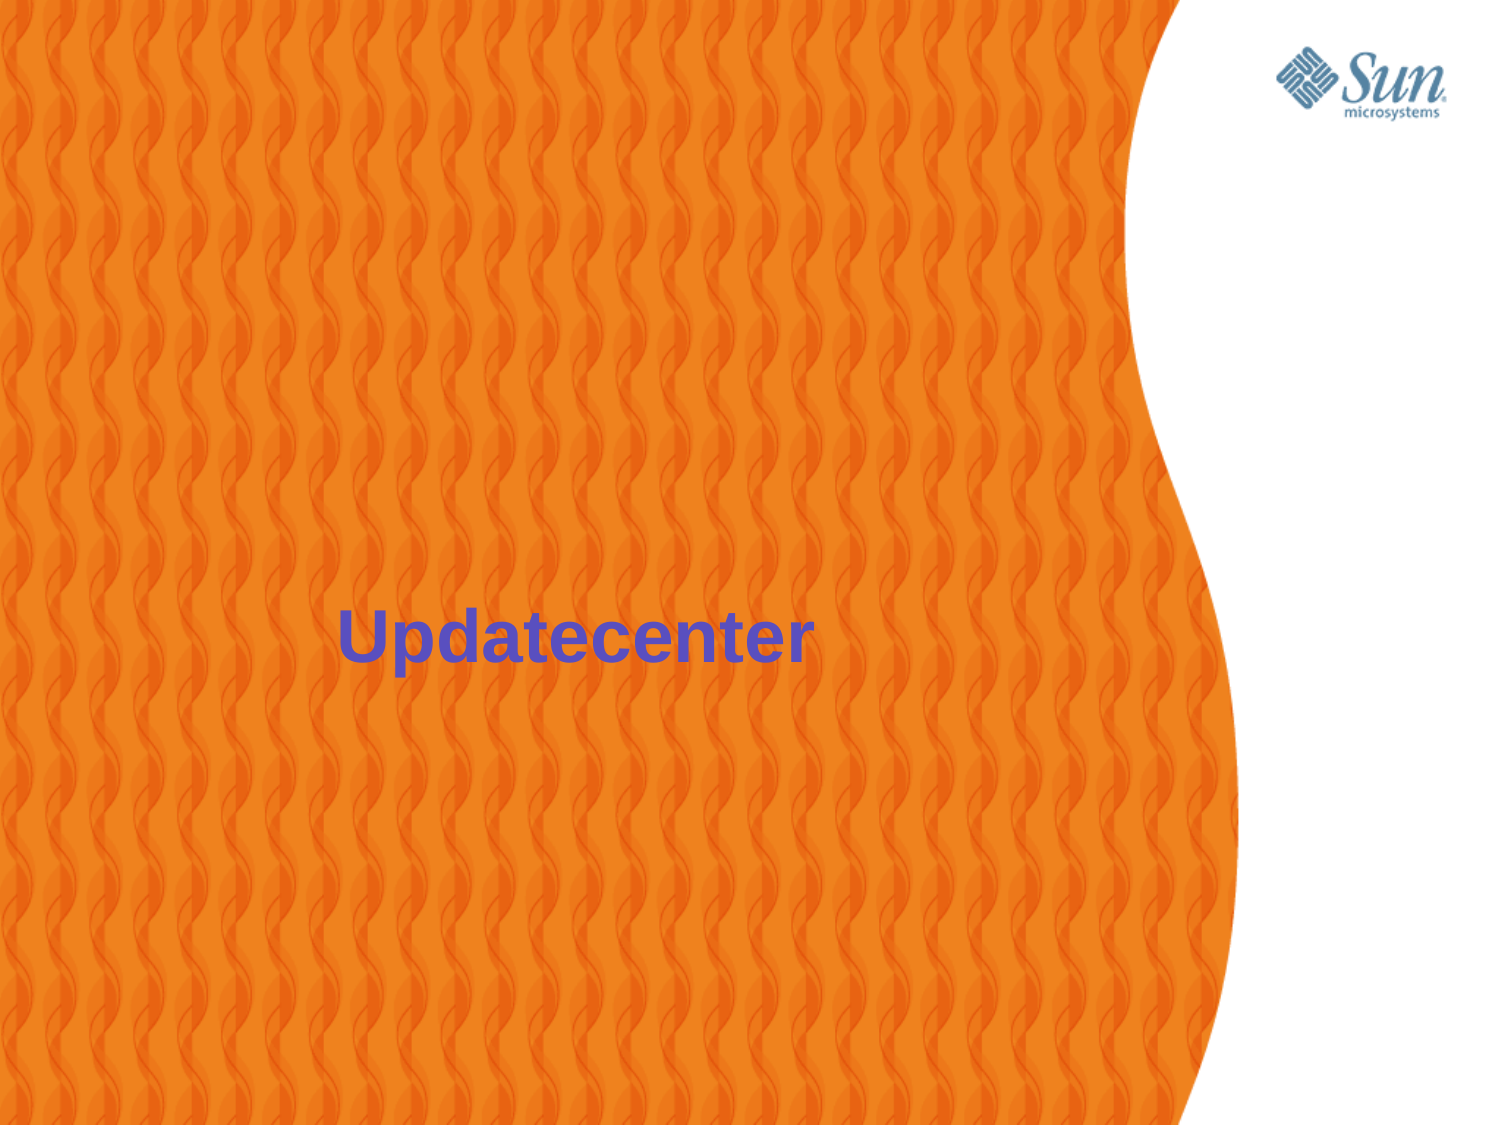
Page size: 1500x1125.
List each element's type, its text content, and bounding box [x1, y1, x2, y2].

picture [0, 0, 1500, 1125]
title Updatecenter [93, 426, 1059, 996]
